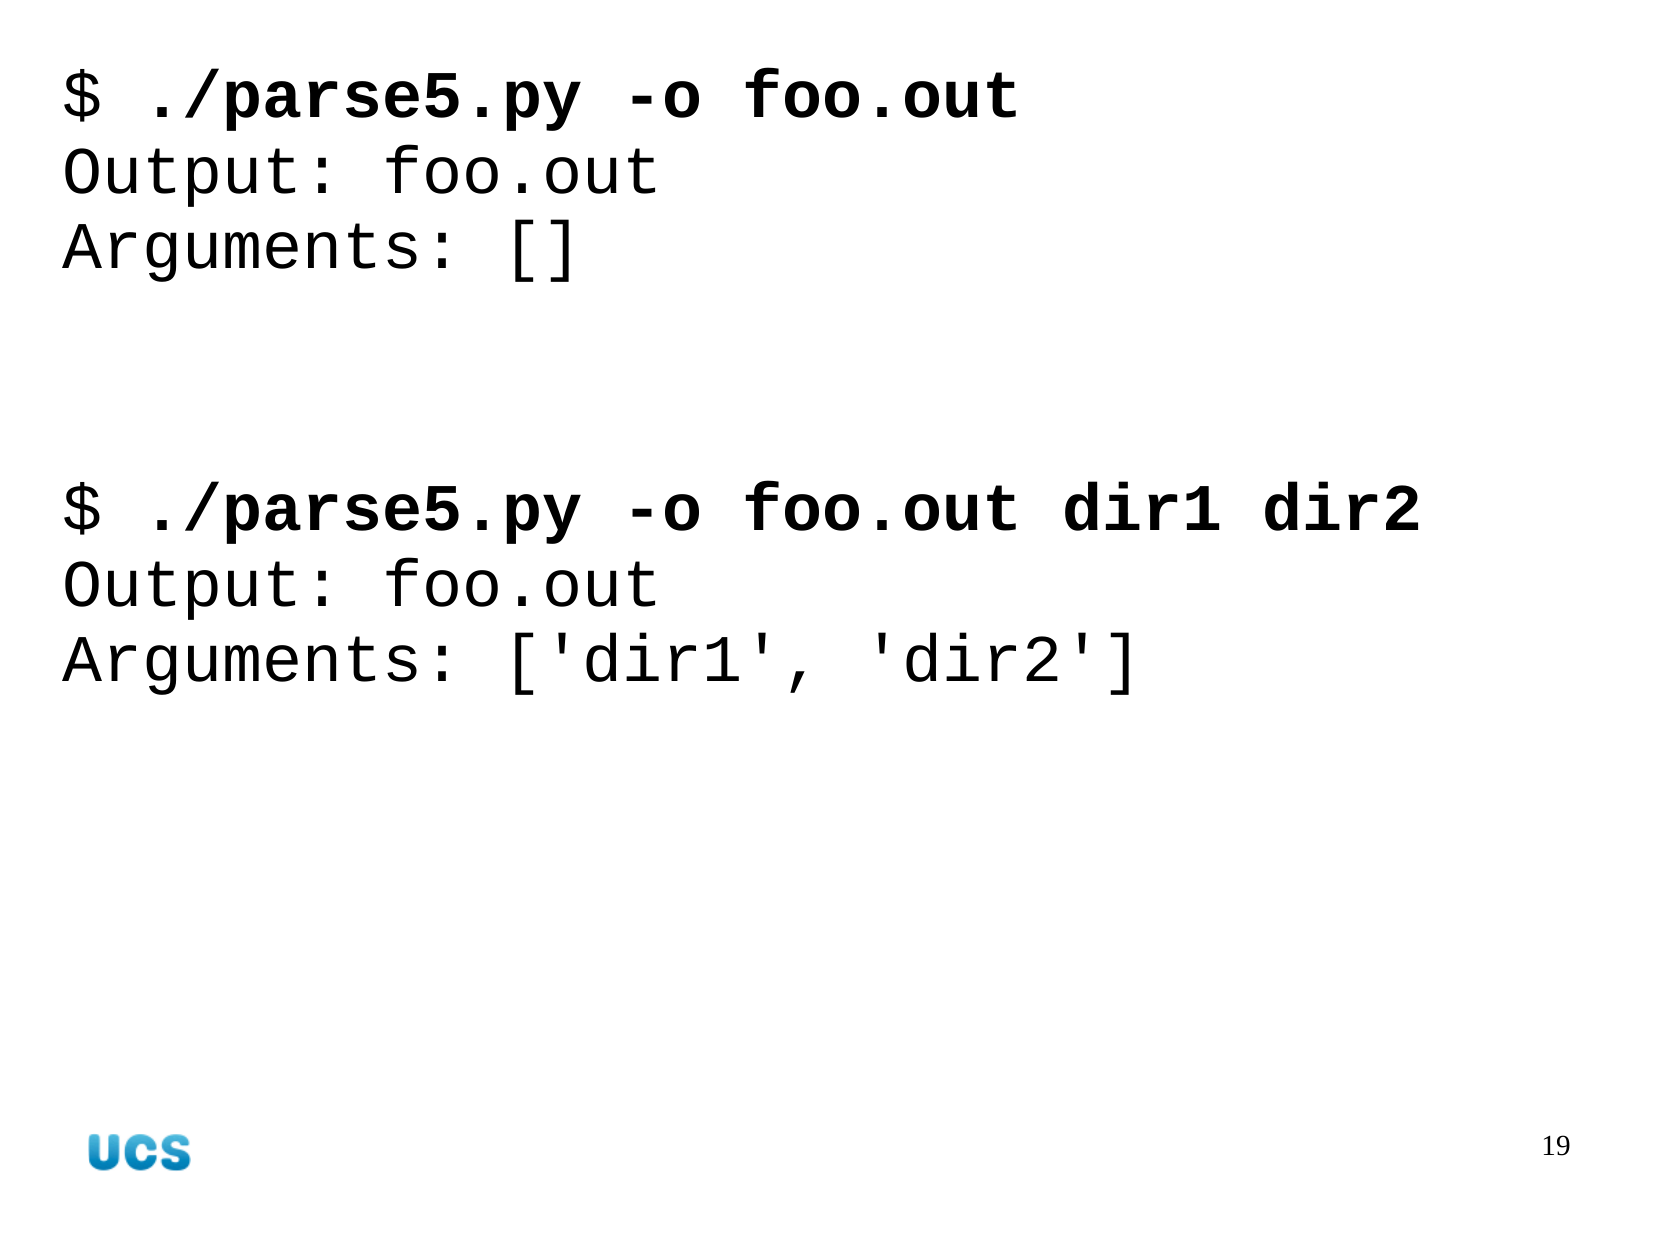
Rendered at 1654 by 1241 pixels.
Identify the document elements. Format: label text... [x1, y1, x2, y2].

text_box $ ./parse5.py -o foo.out dir1 dir2 Output: foo.out Arguments: ['dir1', 'dir2'] [59, 472, 1426, 706]
picture [88, 1133, 191, 1172]
text_box $ ./parse5.py -o foo.out Output: foo.out Arguments: [] [59, 59, 1026, 292]
